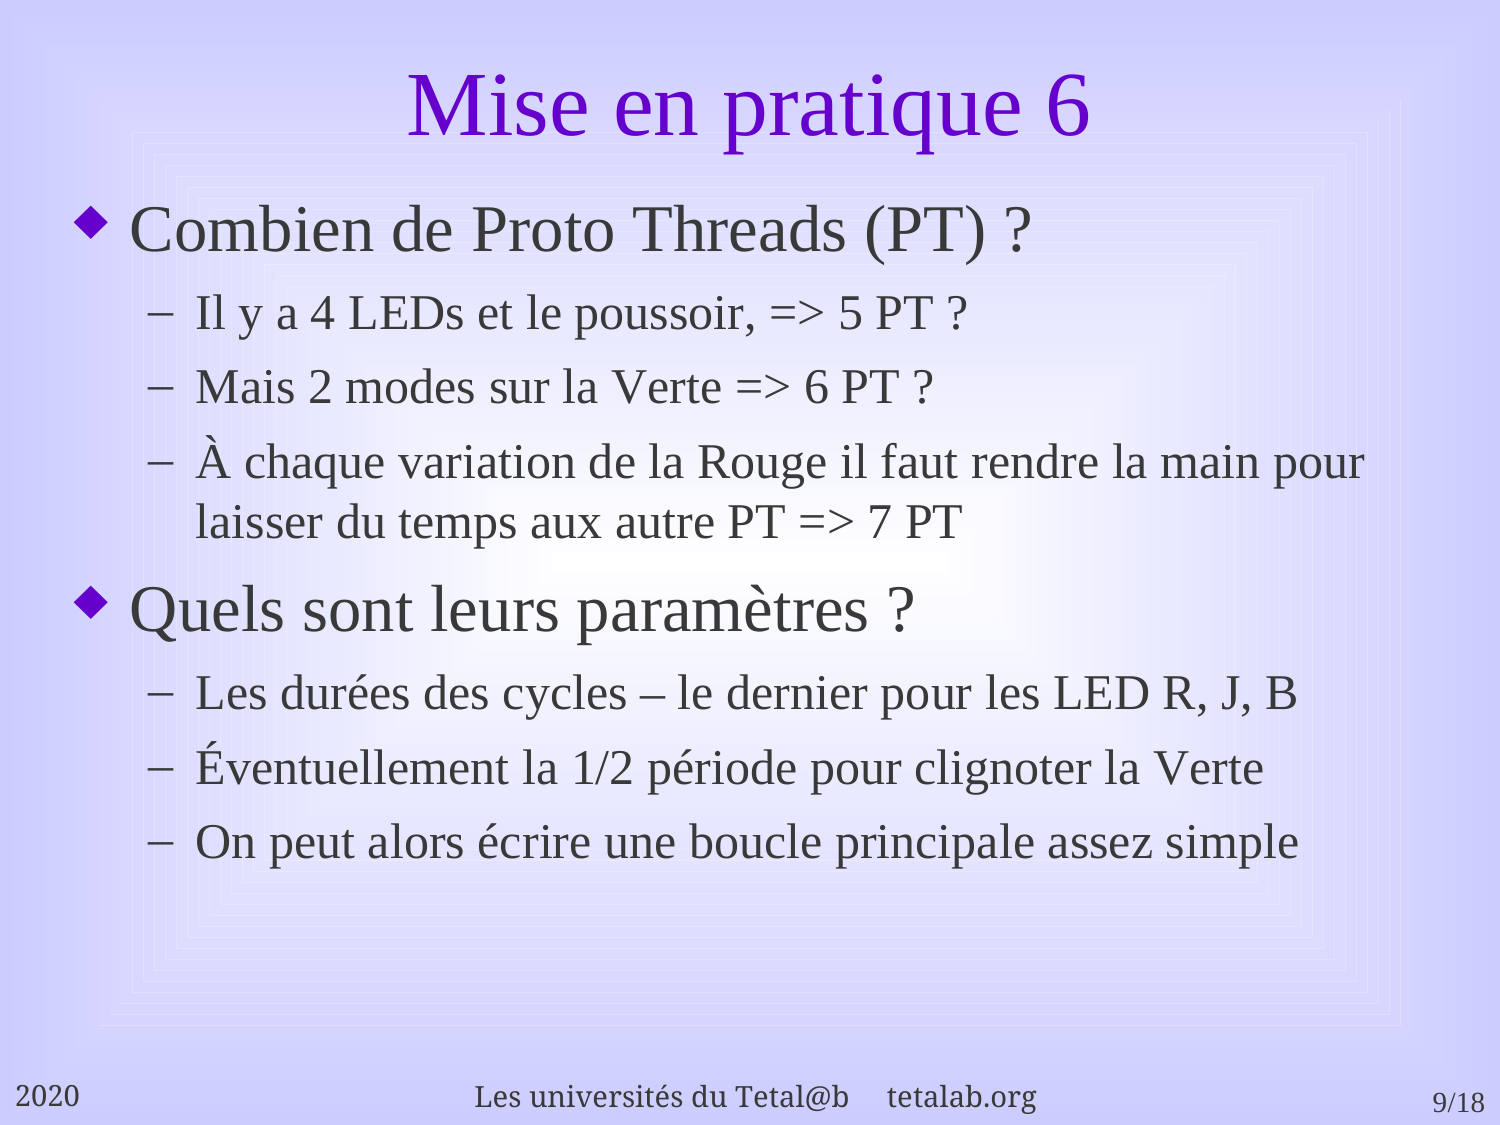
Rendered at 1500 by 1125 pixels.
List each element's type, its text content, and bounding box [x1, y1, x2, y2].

title Mise en pratique 6 [0, 0, 1500, 198]
list Combien de Proto Threads (PT) ? Il y a 4 LEDs et le poussoir, => 5 PT ? Mais 2 modes sur la Verte => 6 PT ? À chaque variation de la Rouge il faut rendre la main pour laisser du temps aux autre PT => 7 PT Quels sont leurs paramètres ? Les durées des cycles – le dernier pour les LED R, J, B Éventuellement la 1/2 période pour clignoter la Verte On peut alors écrire une boucle principale assez simple [59, 177, 1441, 969]
